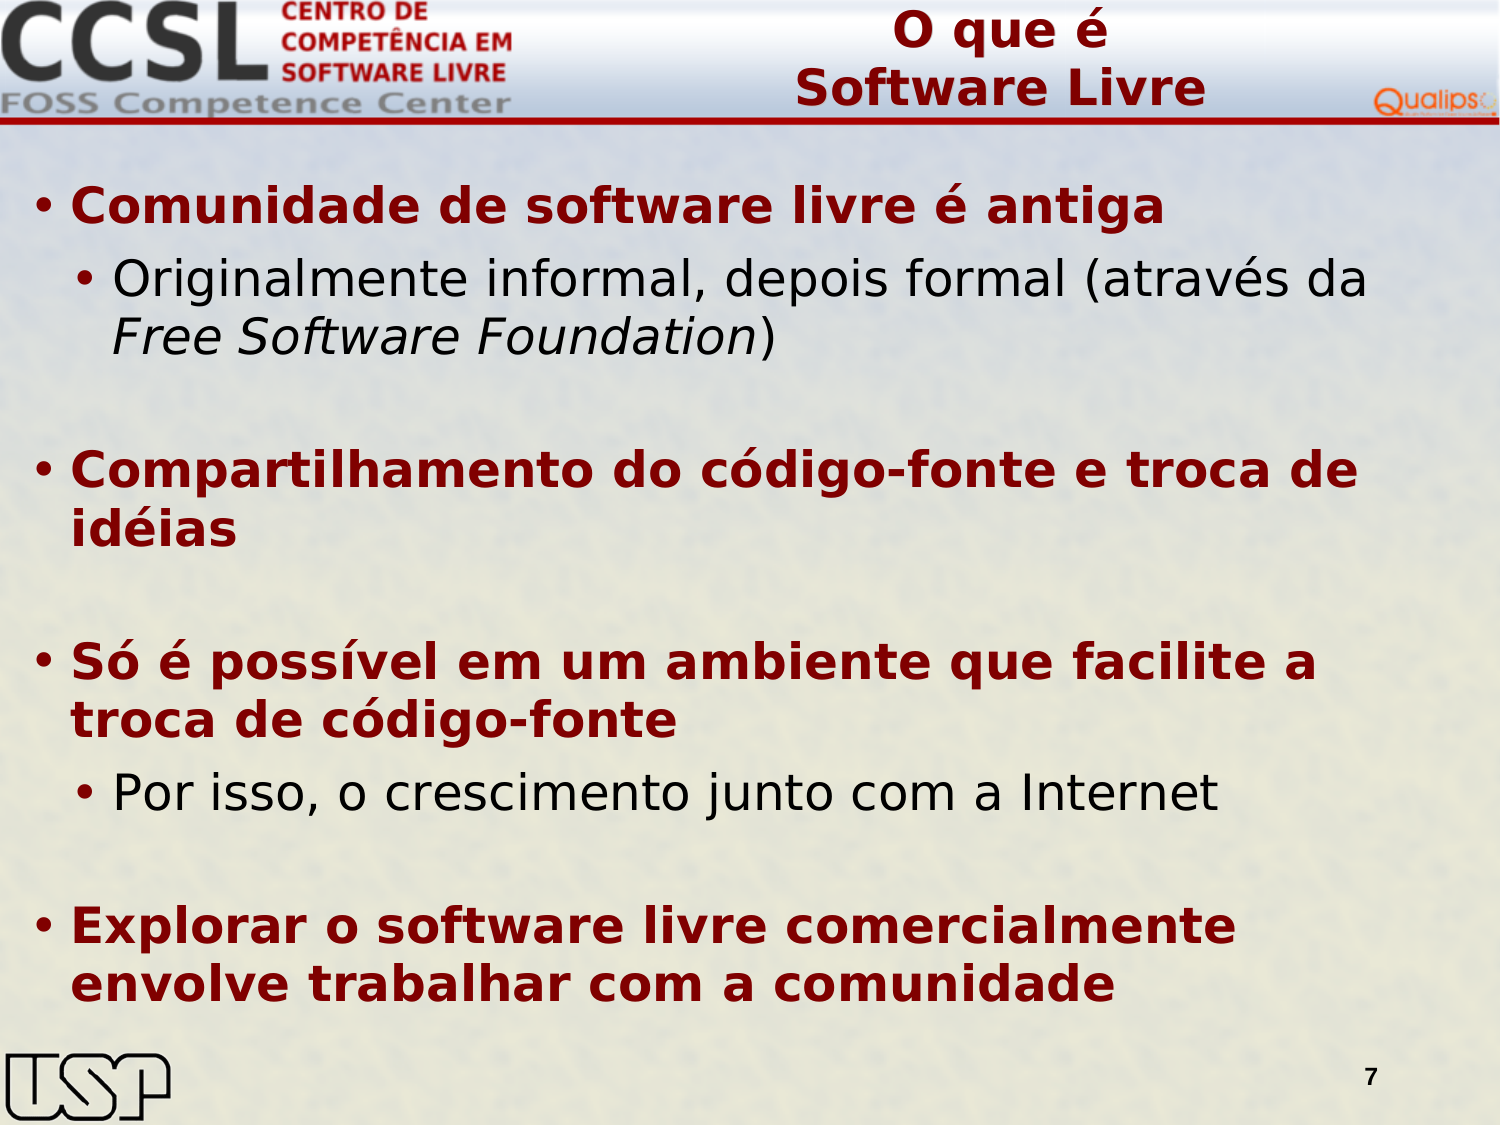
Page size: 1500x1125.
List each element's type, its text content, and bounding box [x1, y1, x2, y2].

picture [0, 0, 1500, 1125]
title O que é Software Livre [501, 0, 1500, 119]
list Comunidade de software livre é antiga Originalmente informal, depois formal (através da Free Software Foundation) Compartilhamento do código-fonte e troca de idéias Só é possível em um ambiente que facilite a troca de código-fonte Por isso, o crescimento junto com a Internet Explorar o software livre comercialmente envolve trabalhar com a comunidade [29, 177, 1447, 1108]
